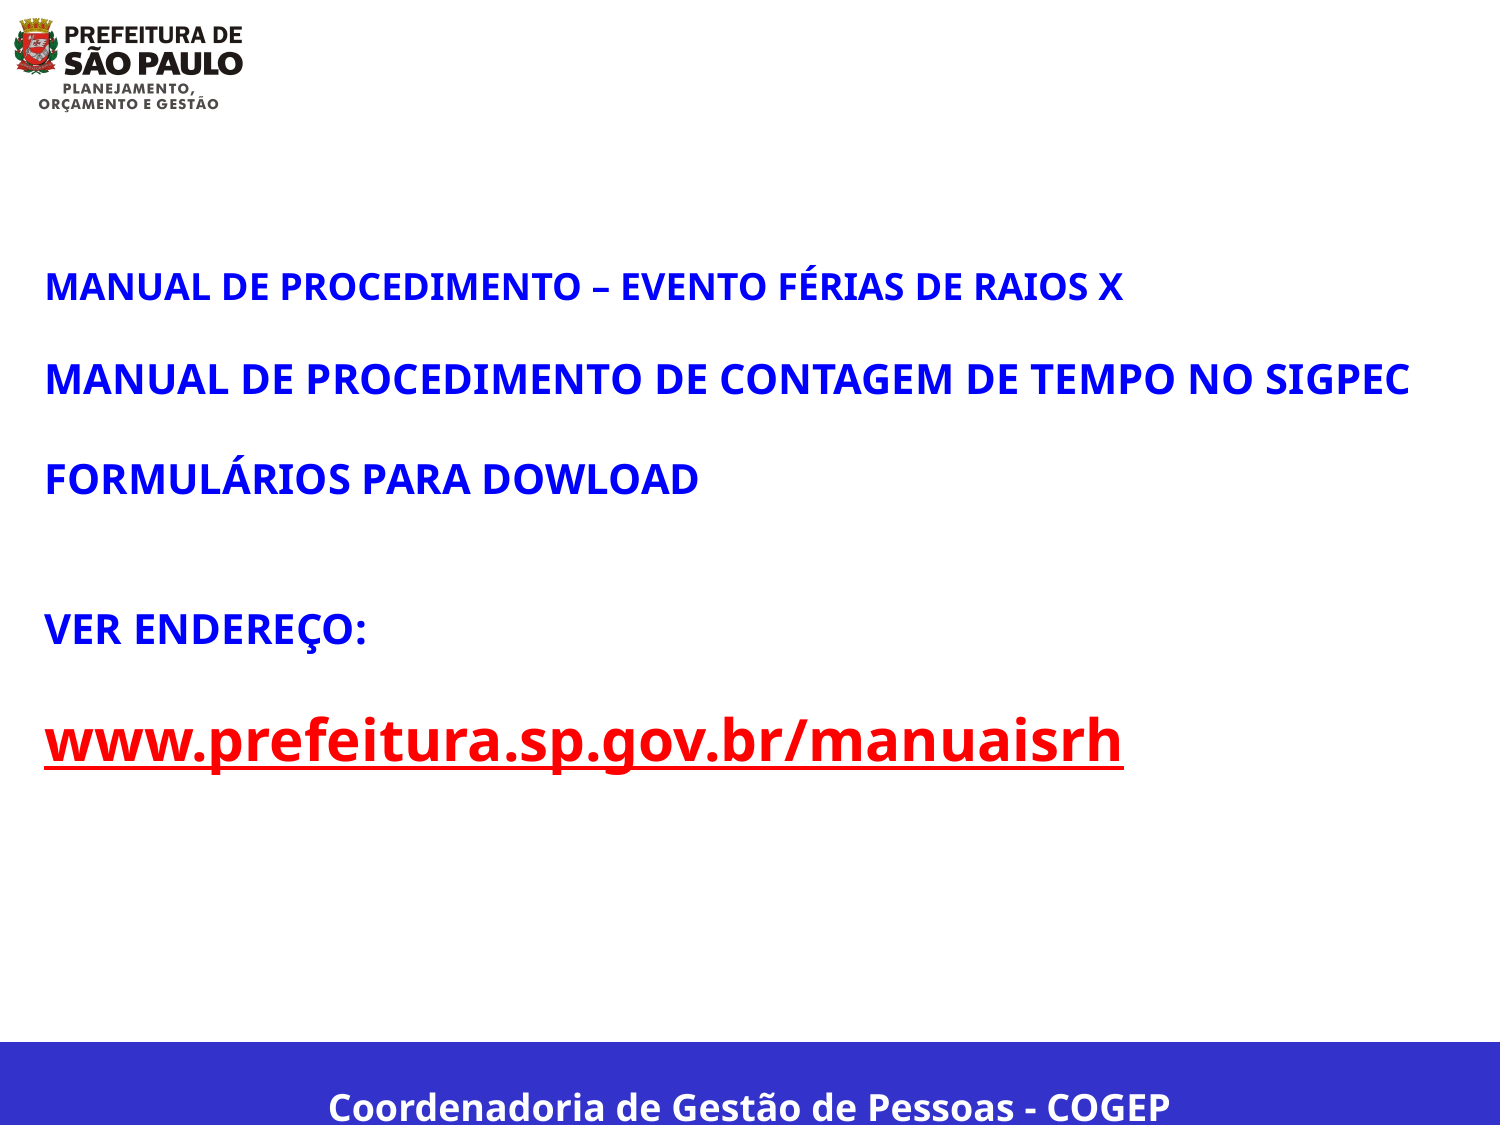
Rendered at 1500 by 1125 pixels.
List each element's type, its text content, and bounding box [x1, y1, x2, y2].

text_box MANUAL DE PROCEDIMENTO – EVENTO FÉRIAS DE RAIOS X MANUAL DE PROCEDIMENTO DE CONTAGEM DE TEMPO NO SIGPEC FORMULÁRIOS PARA DOWLOAD VER ENDEREÇO: www.prefeitura.sp.gov.br/manuaisrh [29, 255, 1447, 781]
text_box Coordenadoria de Gestão de Pessoas - COGEP [0, 1042, 1500, 1125]
